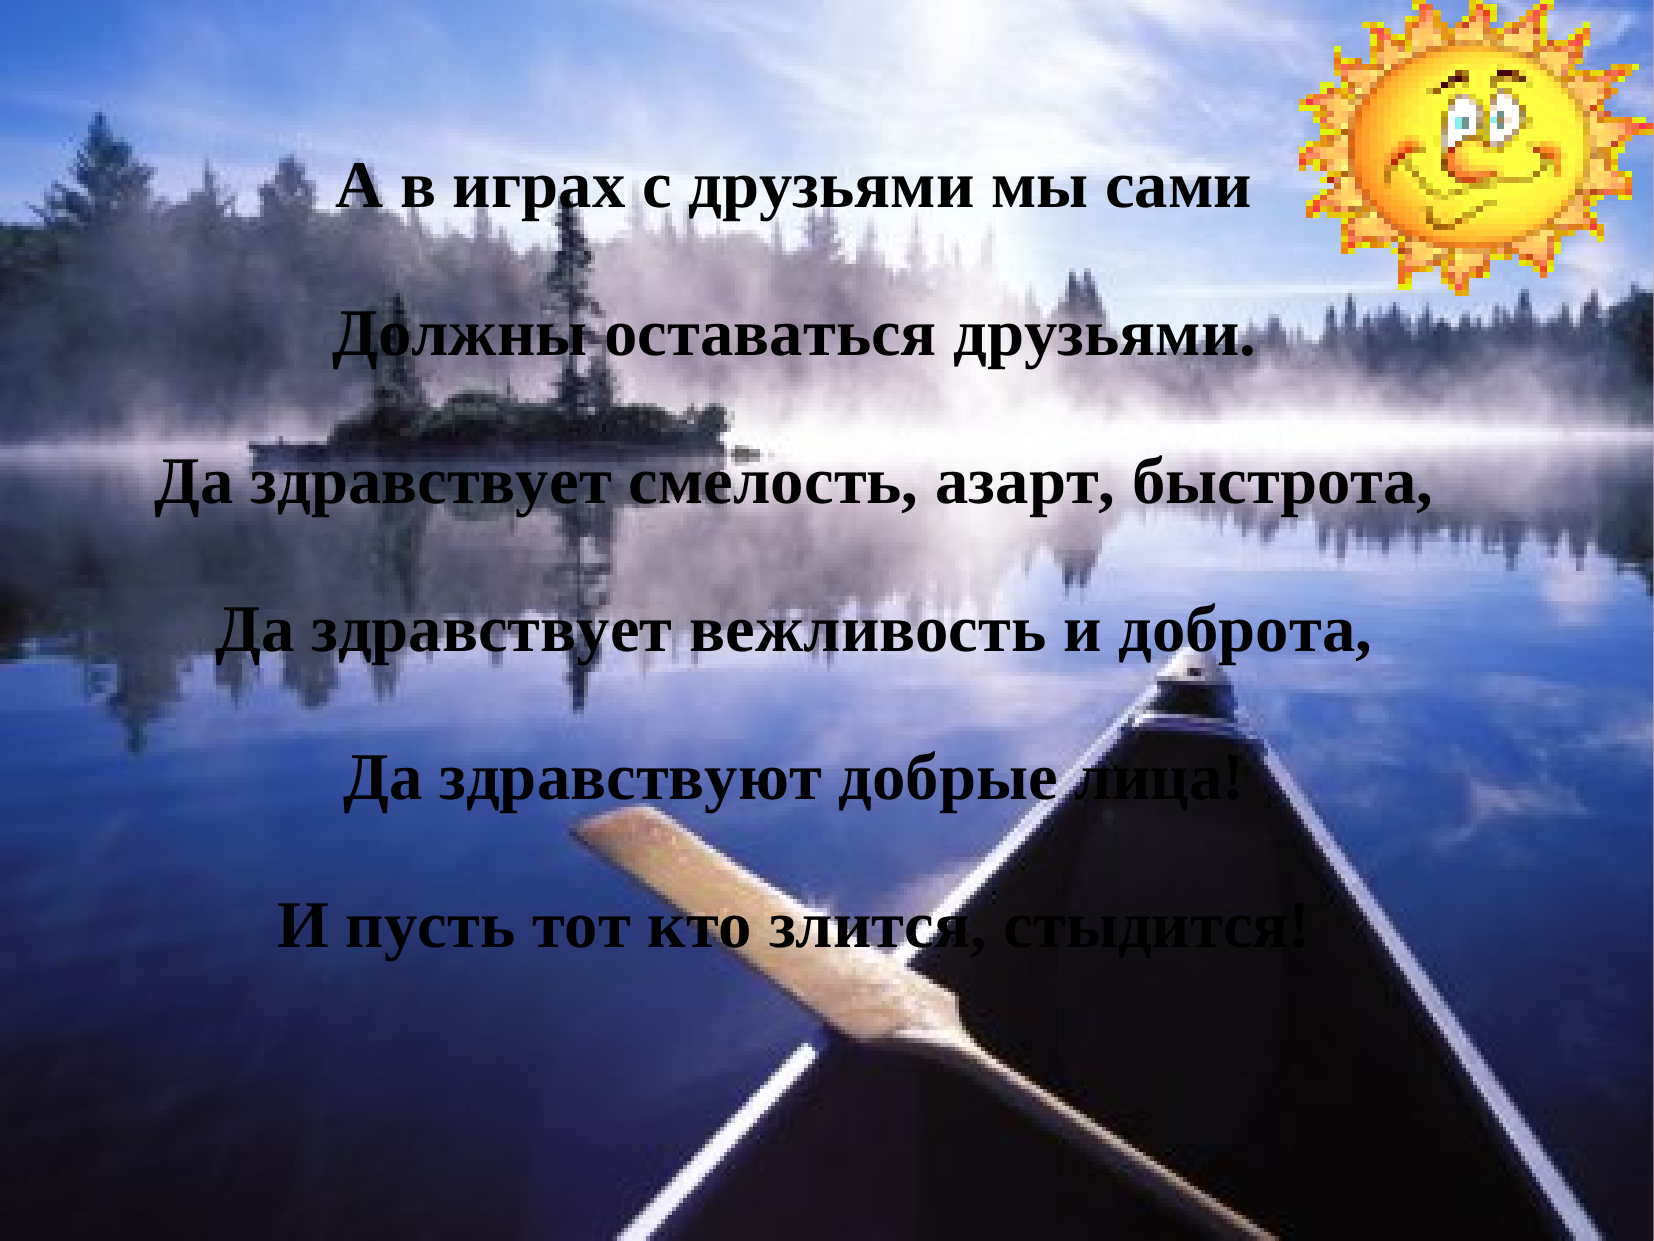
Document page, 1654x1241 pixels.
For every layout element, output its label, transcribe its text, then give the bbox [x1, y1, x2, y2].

subtitle А в играх с друзьями мы сами Должны оставаться друзьями. Да здравствует смелость, азарт, быстрота, Да здравствует вежливость и доброта, Да здравствуют добрые лица! И пусть тот кто злится, стыдится! [88, 147, 1501, 1037]
picture [0, 0, 1654, 1241]
